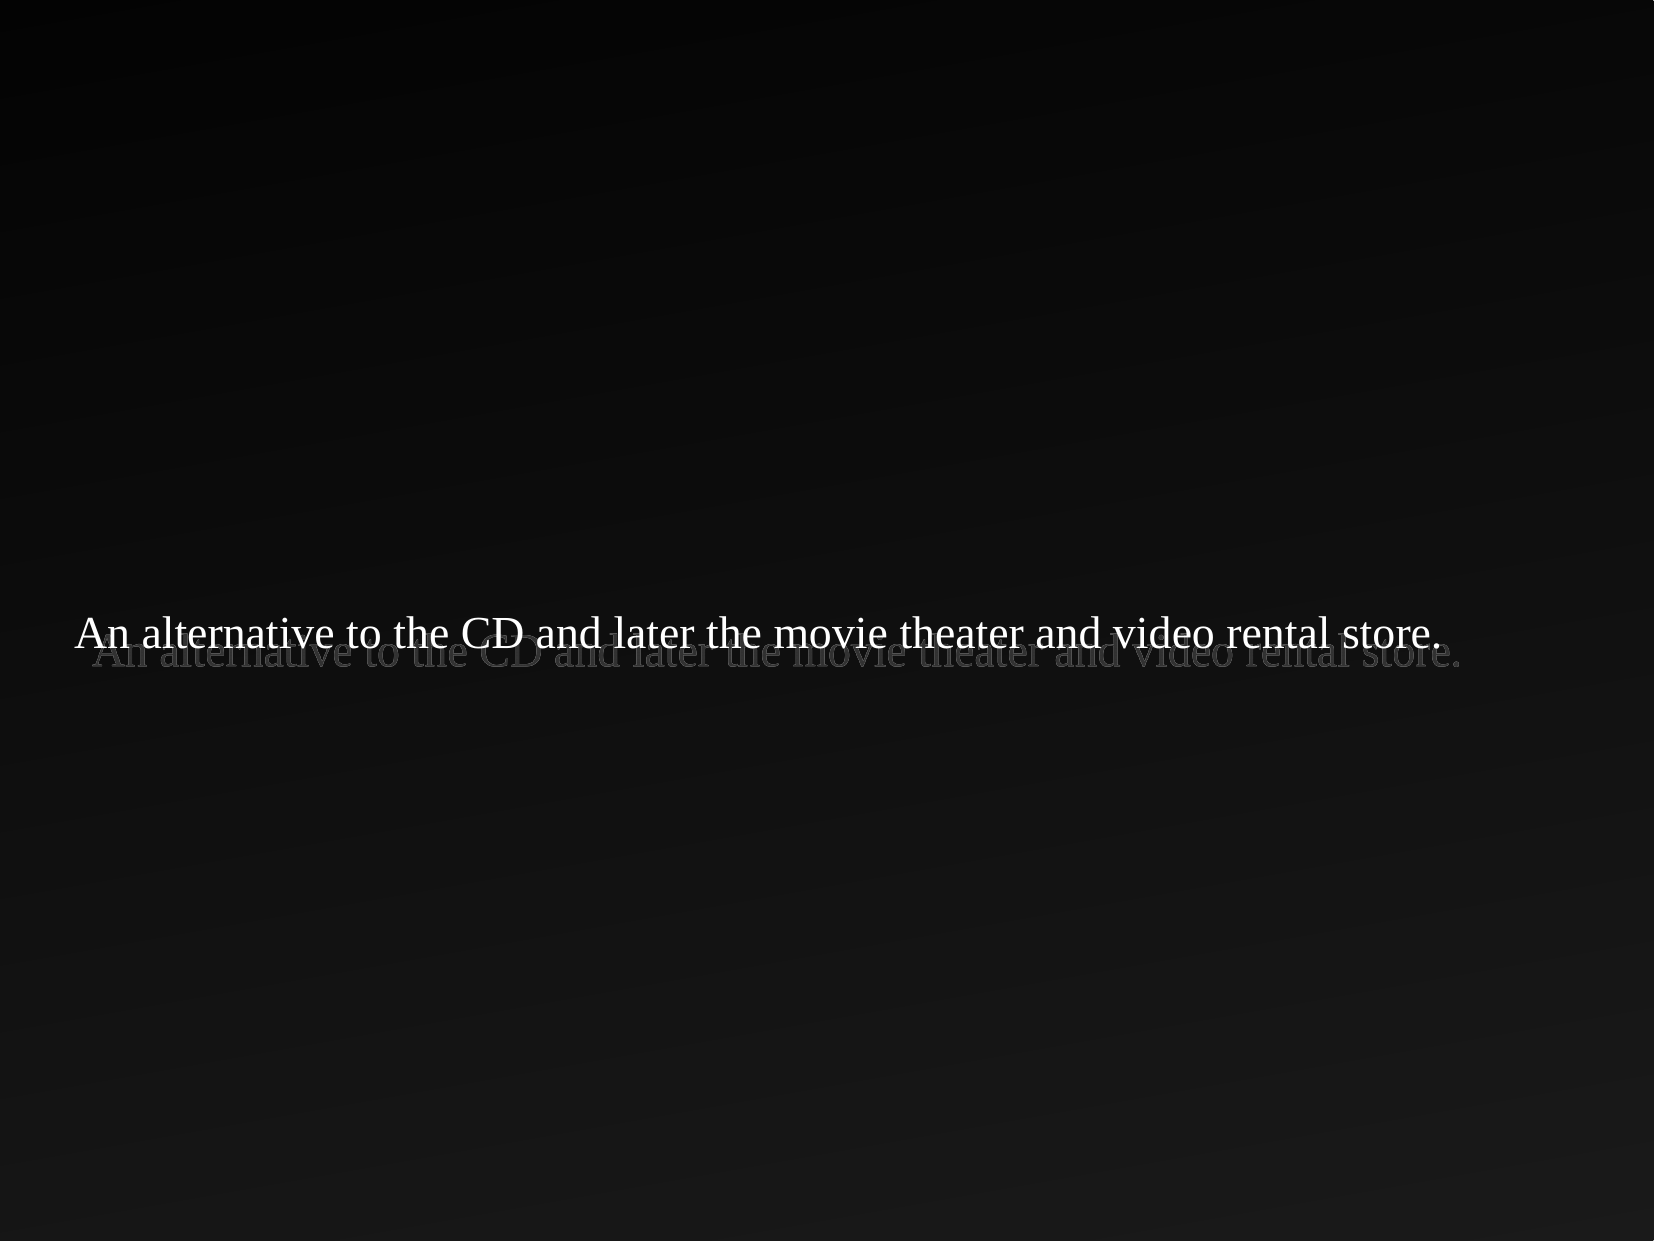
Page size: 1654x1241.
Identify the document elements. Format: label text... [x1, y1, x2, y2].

text_box An alternative to the CD and later the movie theater and video rental store. [59, 600, 1459, 666]
